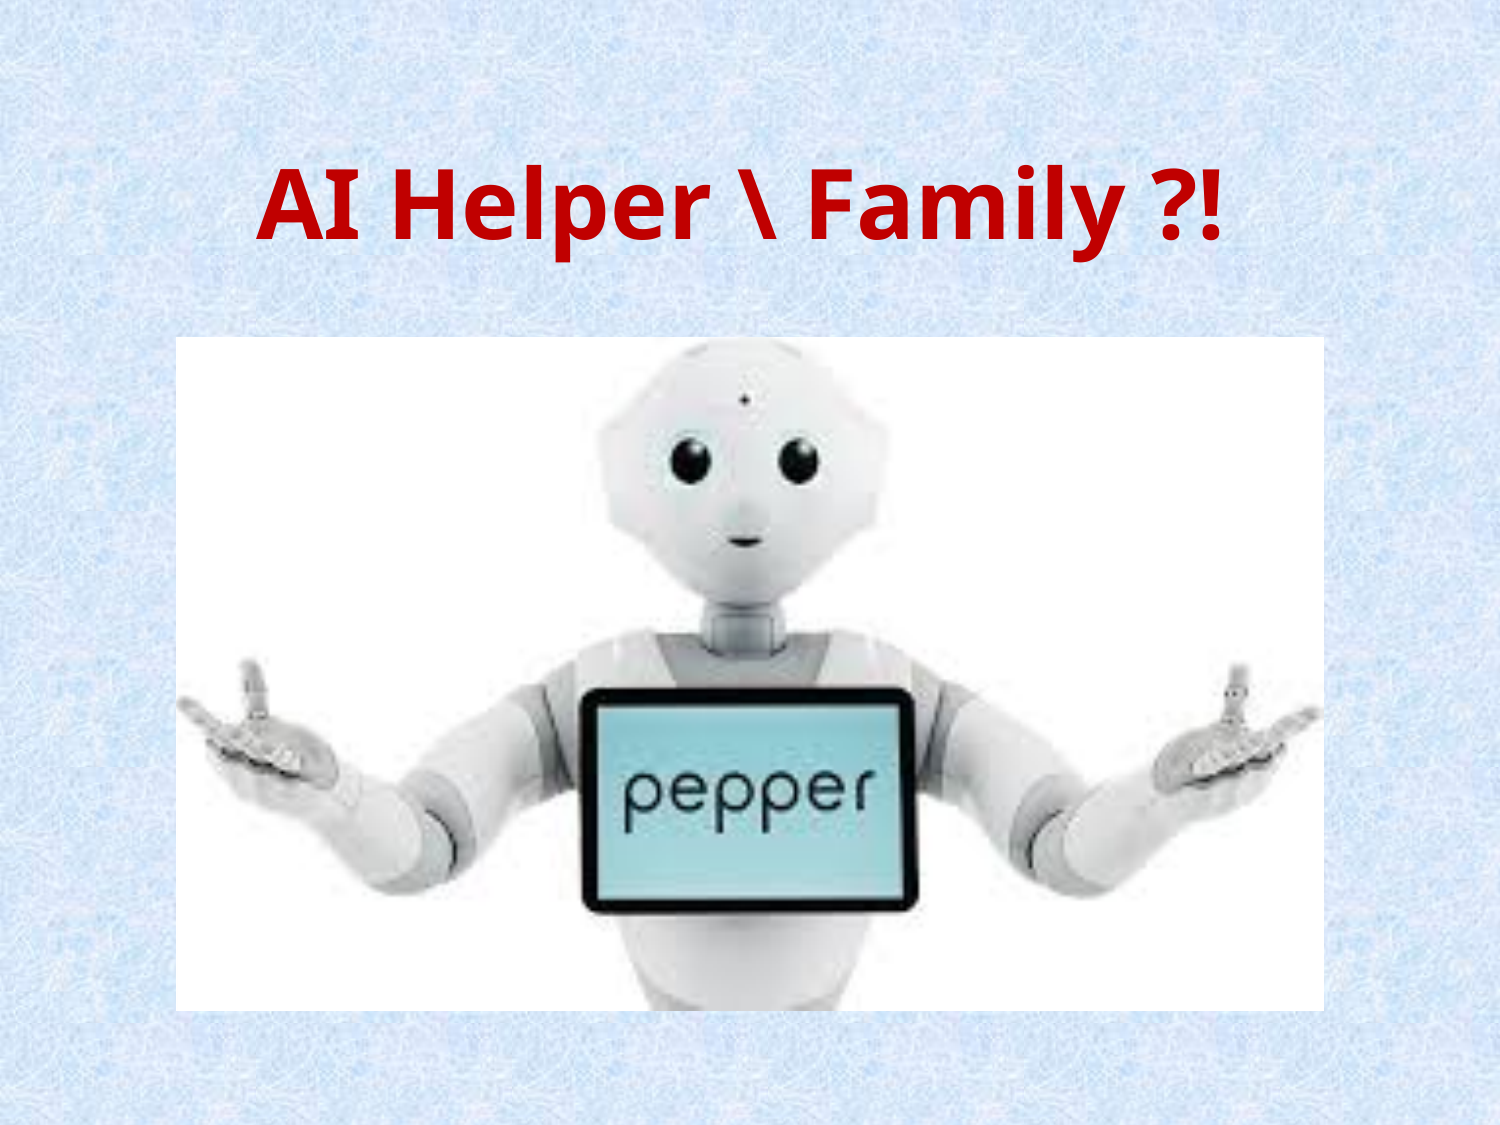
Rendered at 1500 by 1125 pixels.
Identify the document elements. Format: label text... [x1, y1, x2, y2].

picture [176, 337, 1324, 1011]
title AI Helper \ Family ?! [218, 101, 1265, 314]
